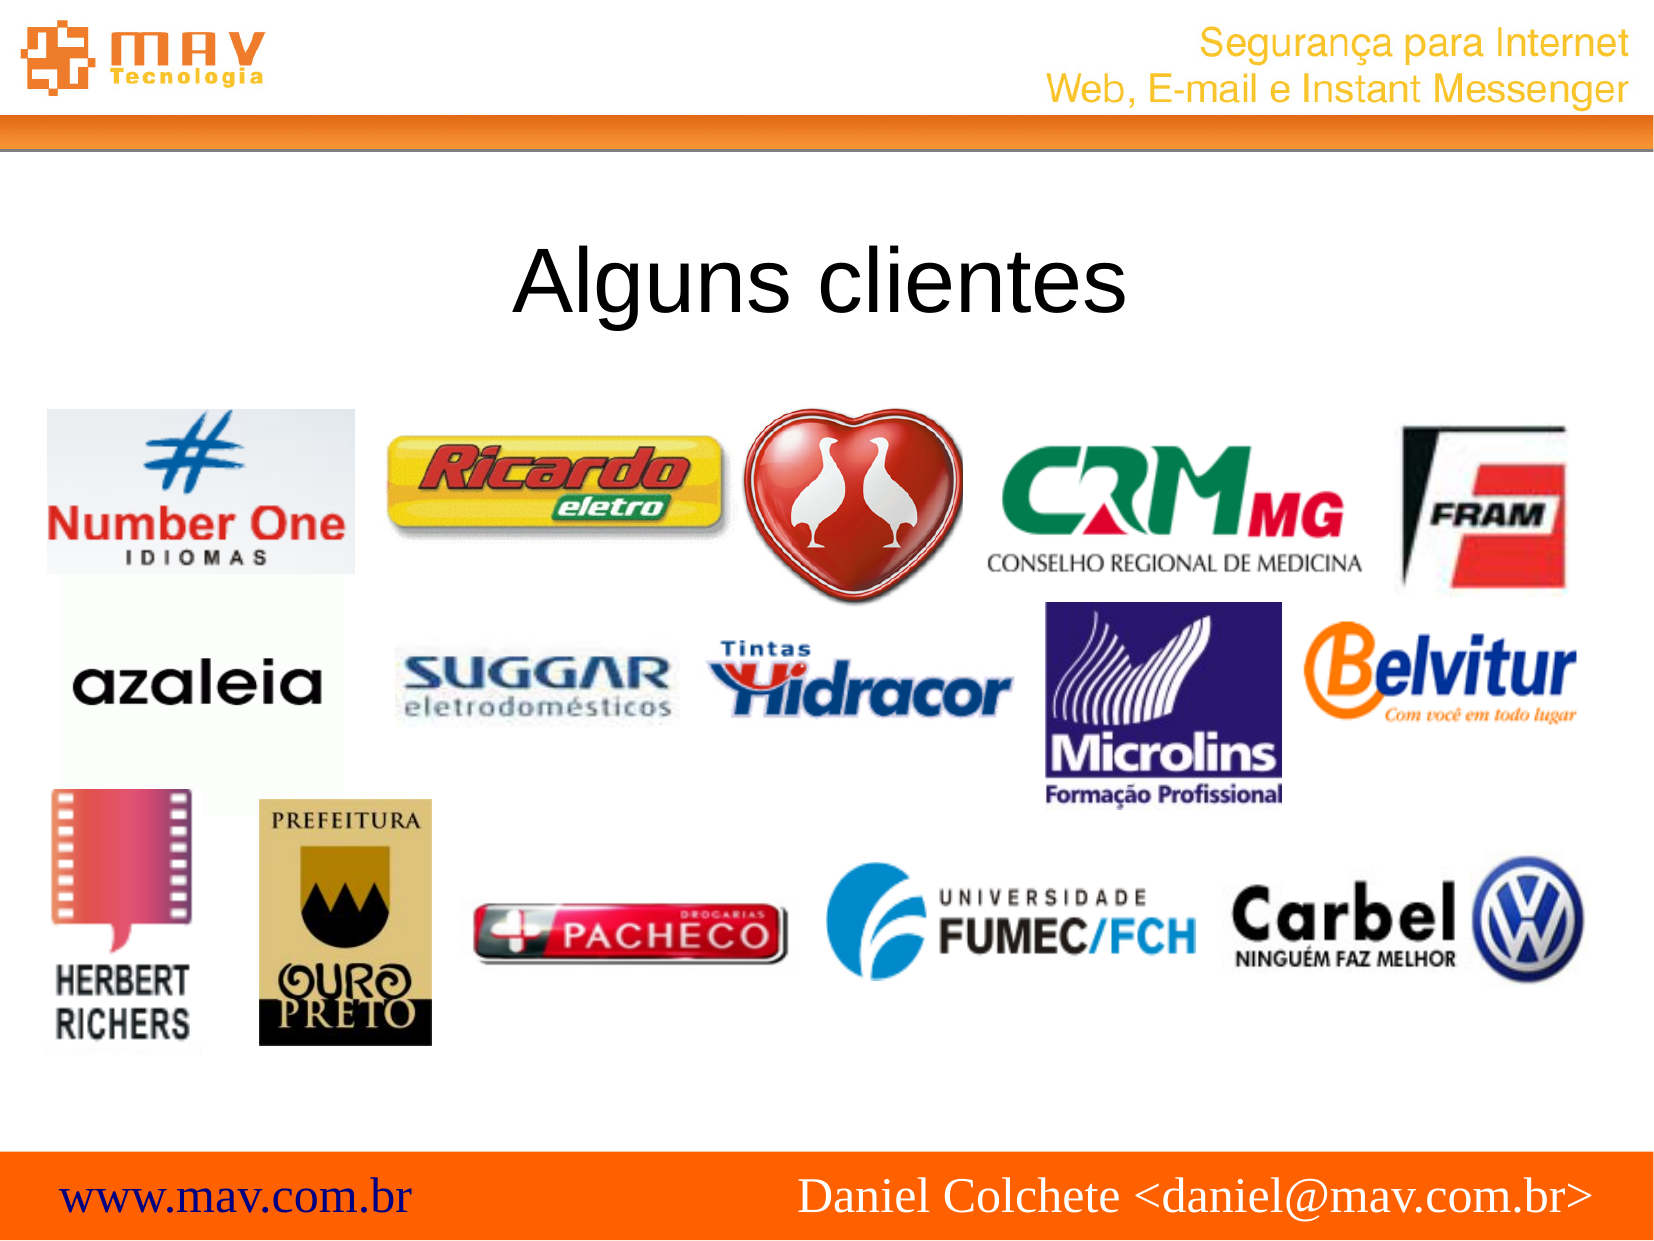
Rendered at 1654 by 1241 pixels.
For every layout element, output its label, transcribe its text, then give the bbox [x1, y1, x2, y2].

picture [460, 809, 798, 1073]
picture [1045, 602, 1282, 810]
picture [41, 409, 432, 1064]
picture [985, 431, 1371, 578]
picture [1299, 616, 1595, 727]
picture [1222, 850, 1589, 987]
title Alguns clientes [76, 176, 1565, 384]
picture [1393, 419, 1571, 597]
picture [699, 612, 1022, 756]
picture [383, 401, 963, 609]
picture [0, 0, 1654, 152]
picture [826, 862, 1196, 981]
picture [395, 578, 680, 798]
